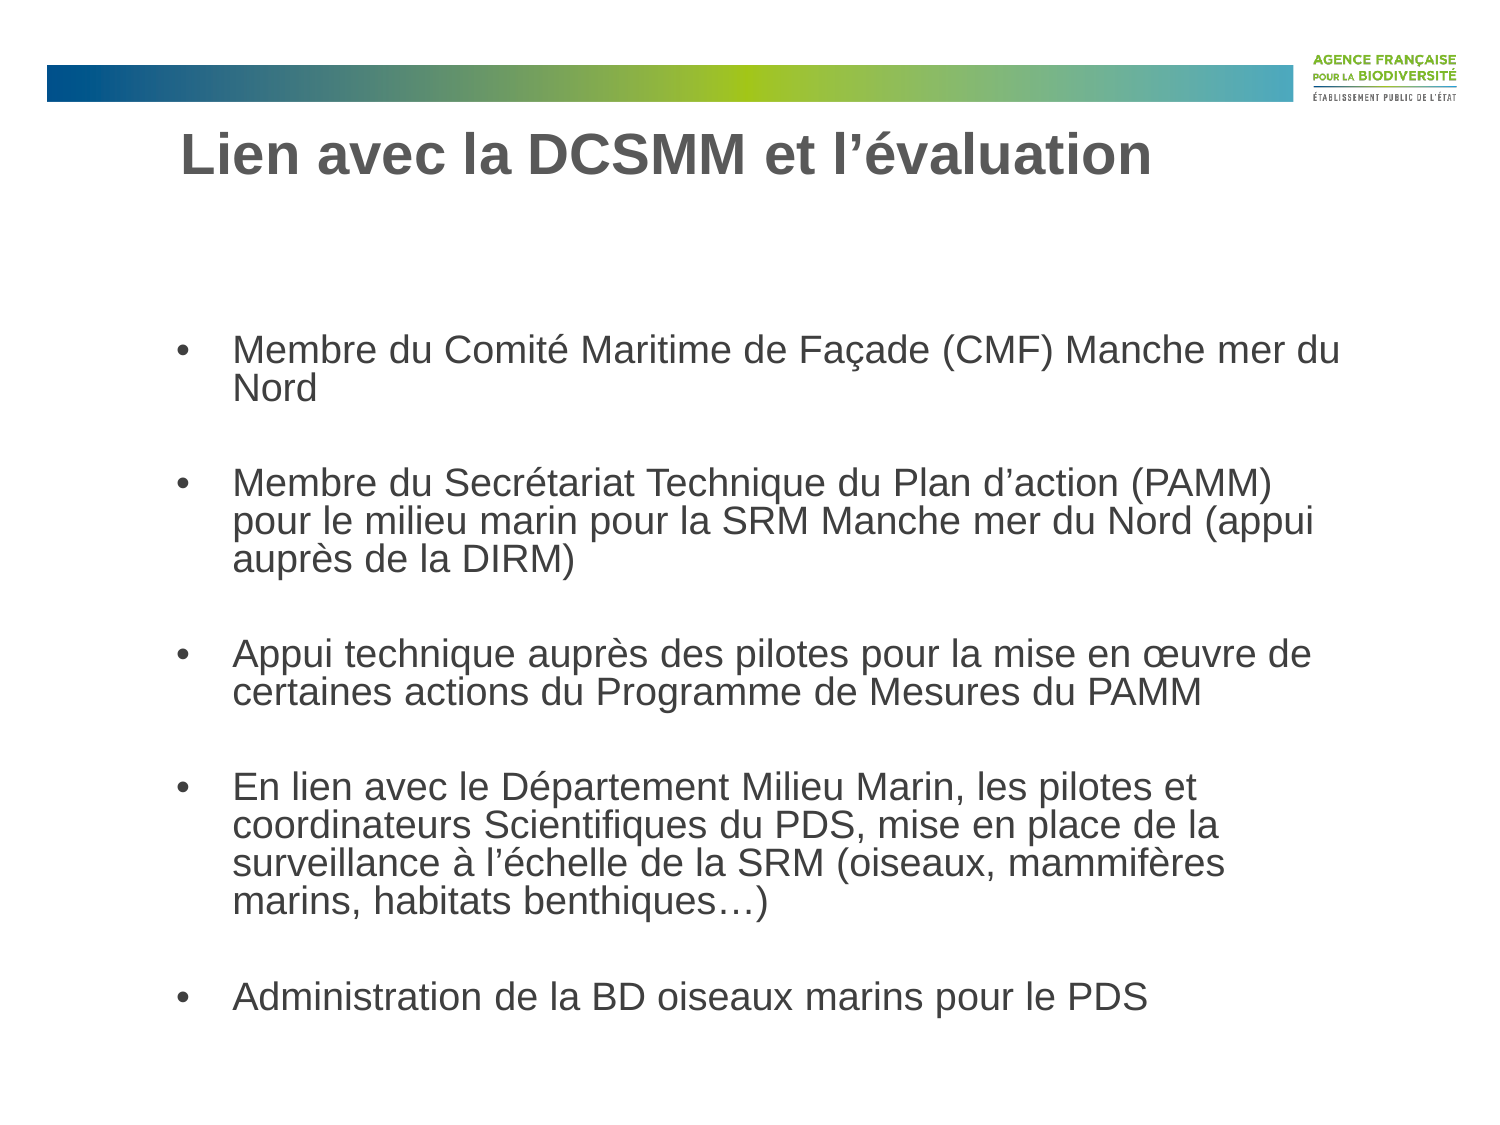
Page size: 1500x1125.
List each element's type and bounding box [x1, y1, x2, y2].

picture [47, 46, 1483, 1068]
